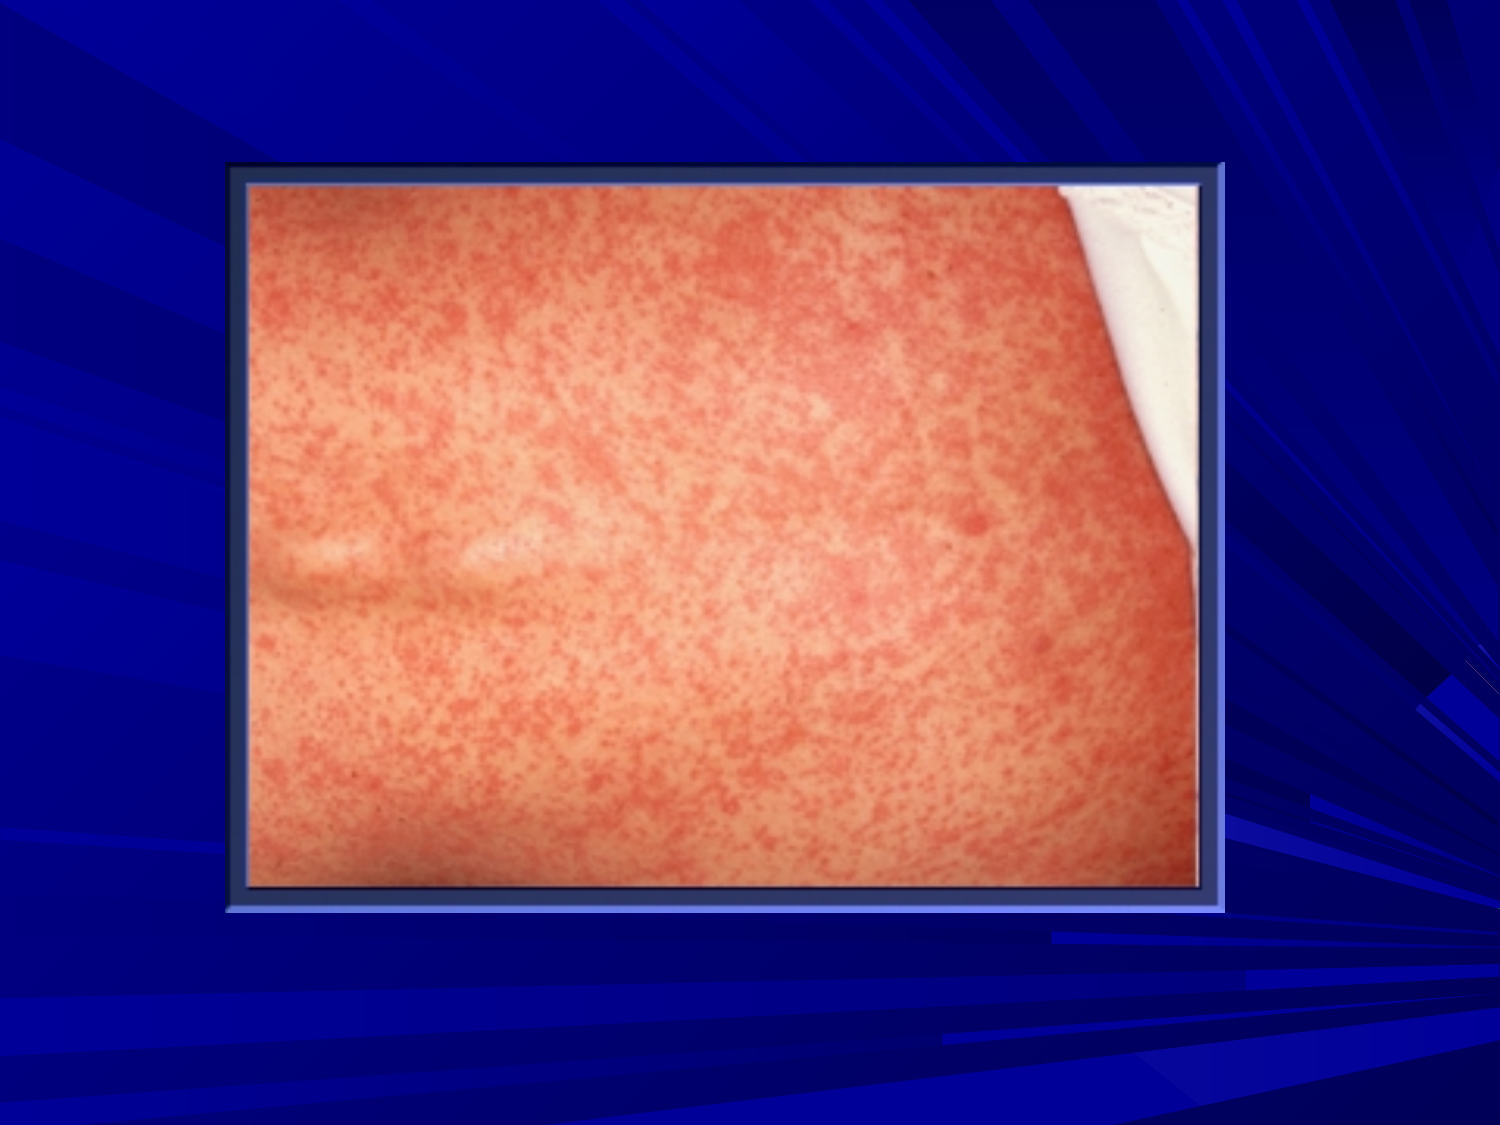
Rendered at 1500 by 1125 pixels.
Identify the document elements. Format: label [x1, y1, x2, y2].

picture [225, 162, 1225, 913]
